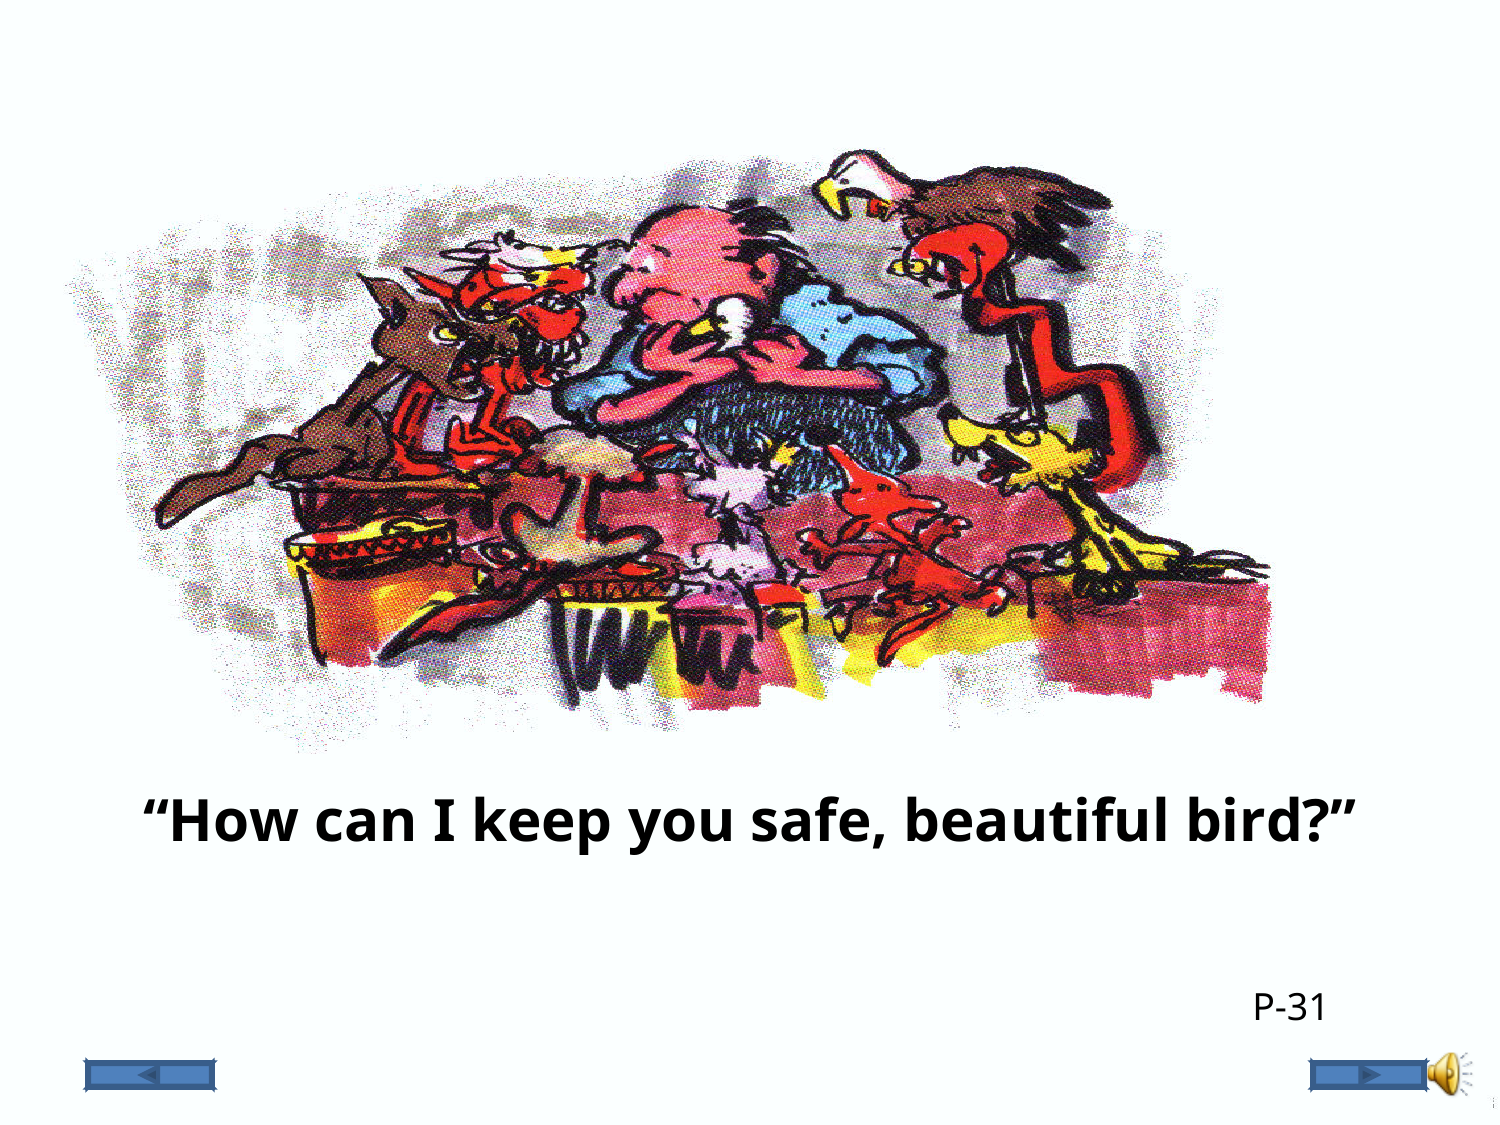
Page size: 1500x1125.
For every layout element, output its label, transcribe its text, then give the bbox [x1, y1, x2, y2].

picture [0, 861, 1500, 1125]
text_box “How can I keep you safe, beautiful bird?” [0, 774, 1500, 861]
text_box [1313, 1062, 1426, 1088]
text_box [89, 1062, 213, 1088]
text_box P-31 [1237, 974, 1401, 1036]
picture [0, 0, 1500, 774]
